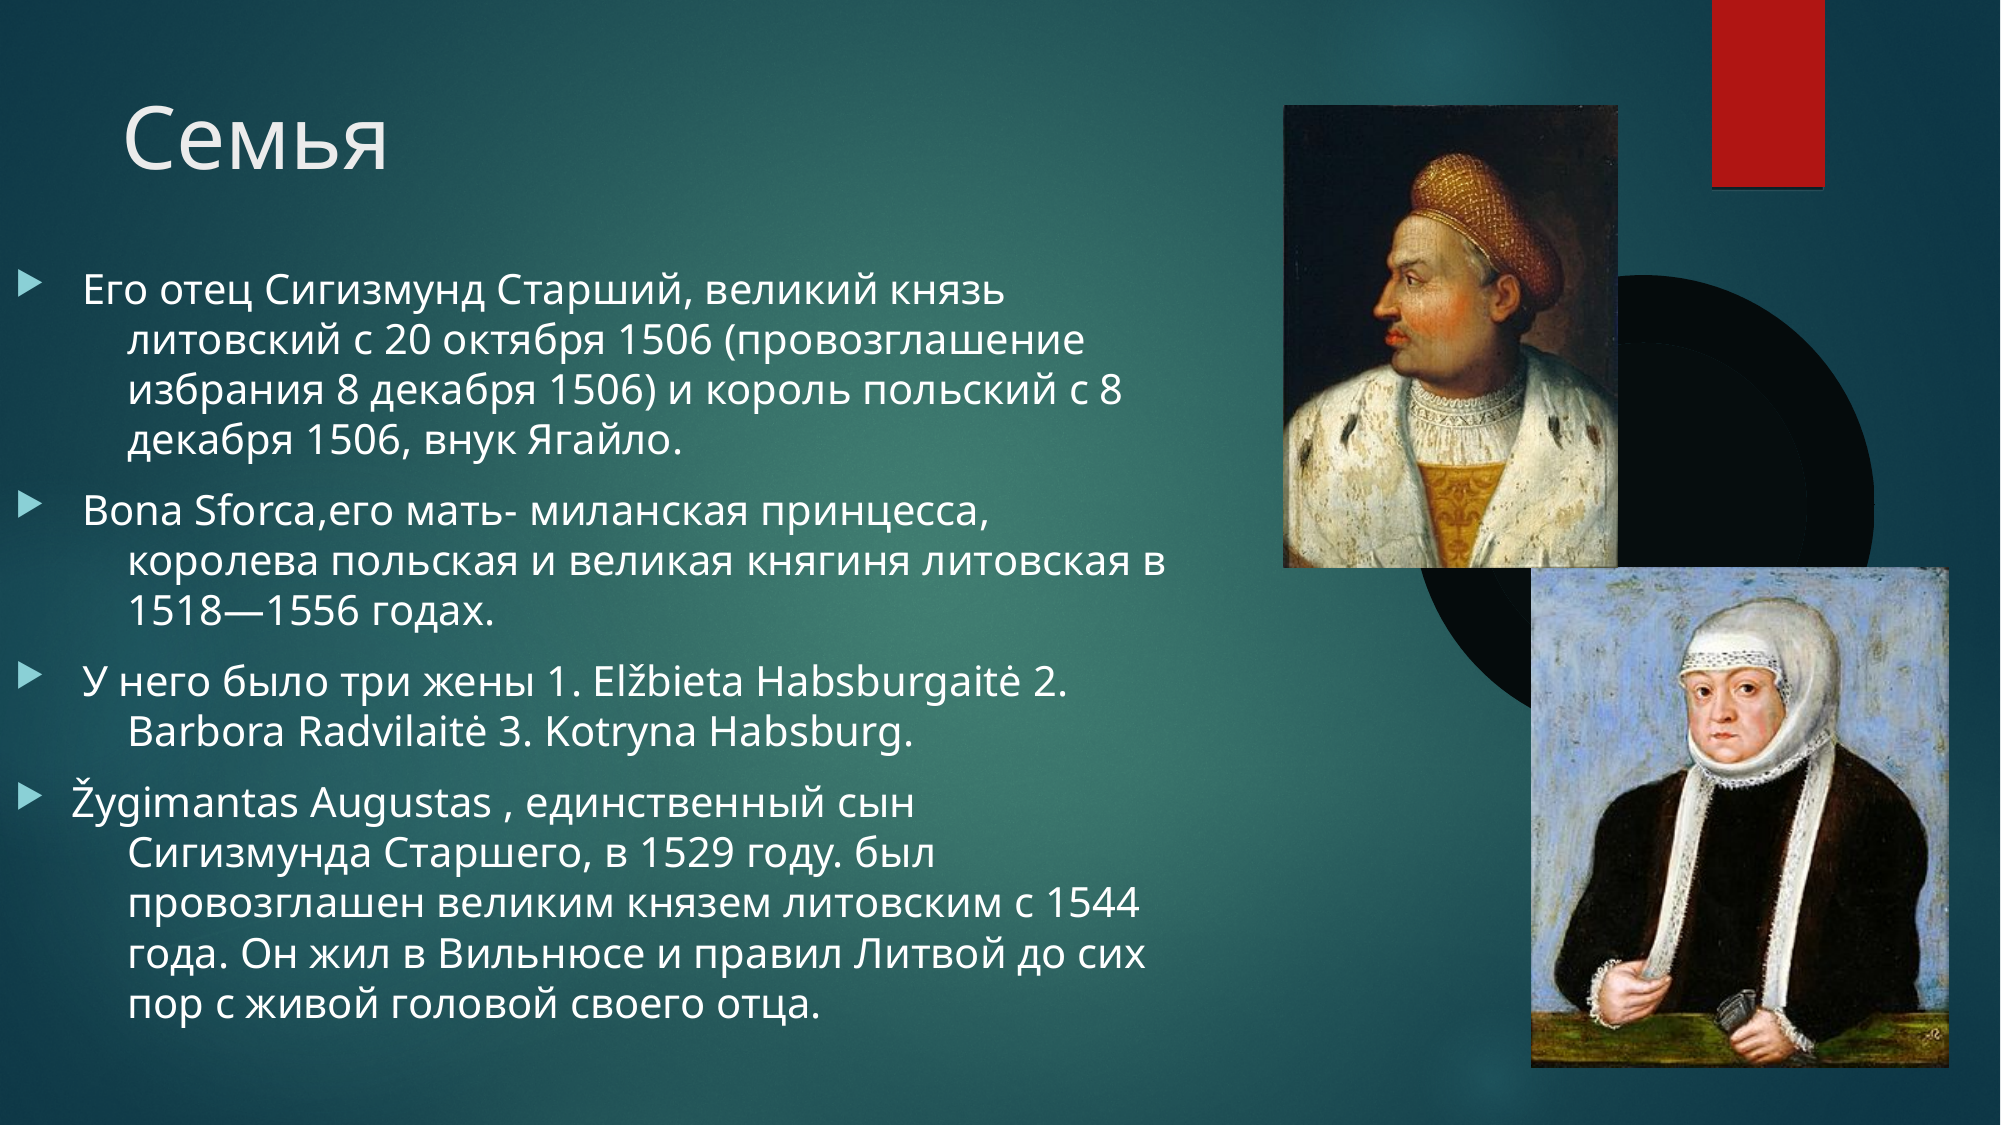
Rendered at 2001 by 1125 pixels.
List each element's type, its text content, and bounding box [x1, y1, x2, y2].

title Cемья [106, 74, 1649, 173]
list Его отец Сигизмунд Старший, великий князь литовский с 20 октября 1506 (провозглашение избрания 8 декабря 1506) и король польский с 8 декабря 1506, внук Ягайло. Bona Sforca,его мать- миланская принцесса, королева польская и великая княгиня литовская в 1518—1556 годах. У него было три жены 1. Elžbieta Habsburgaitė 2. Barbora Radvilaitė 3. Kotryna Habsburg. Žygimantas Augustas , единственный сын Сигизмунда Старшего, в 1529 году. был провозглашен великим князем литовским с 1544 года. Он жил в Вильнюсе и правил Литвой до сих пор с живой головой своего отца. [0, 255, 1185, 1125]
picture [1283, 105, 1949, 1068]
